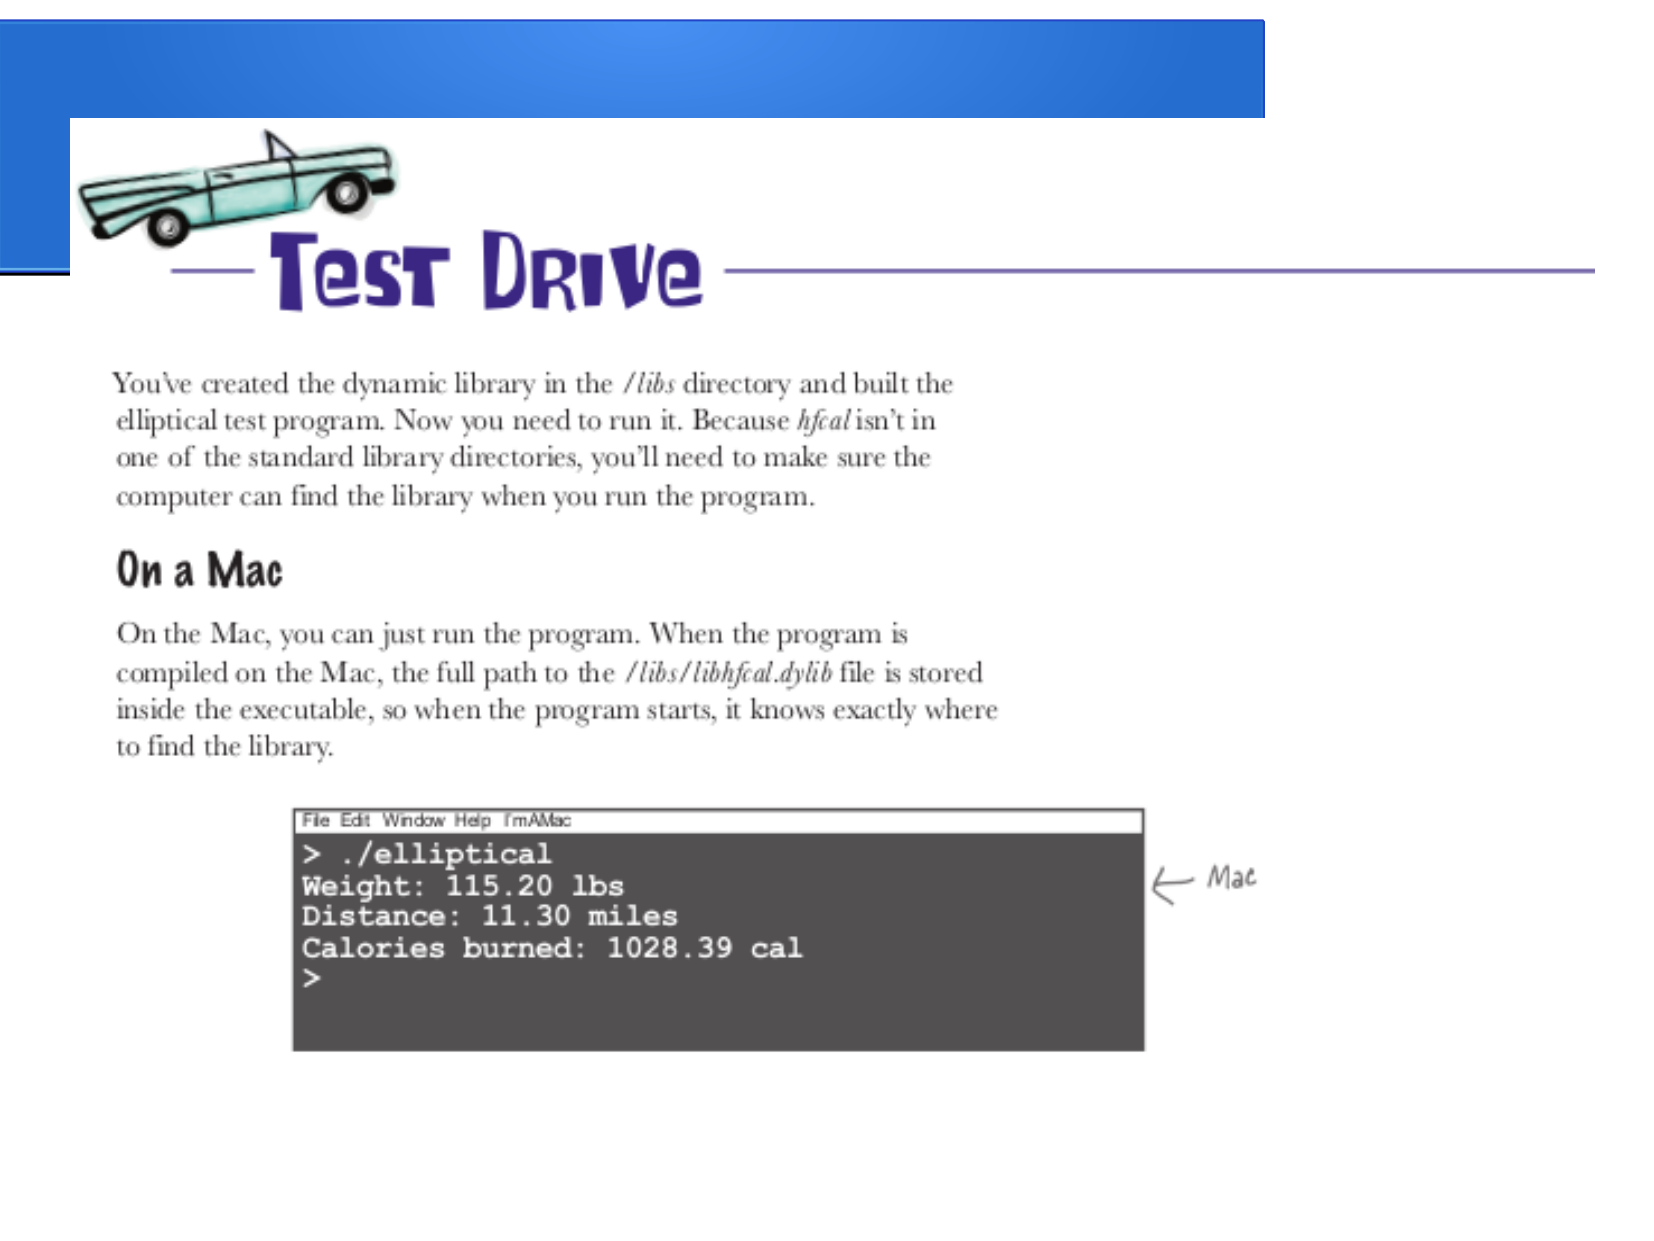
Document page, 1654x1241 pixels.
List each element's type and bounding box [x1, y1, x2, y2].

picture [70, 118, 1595, 1075]
